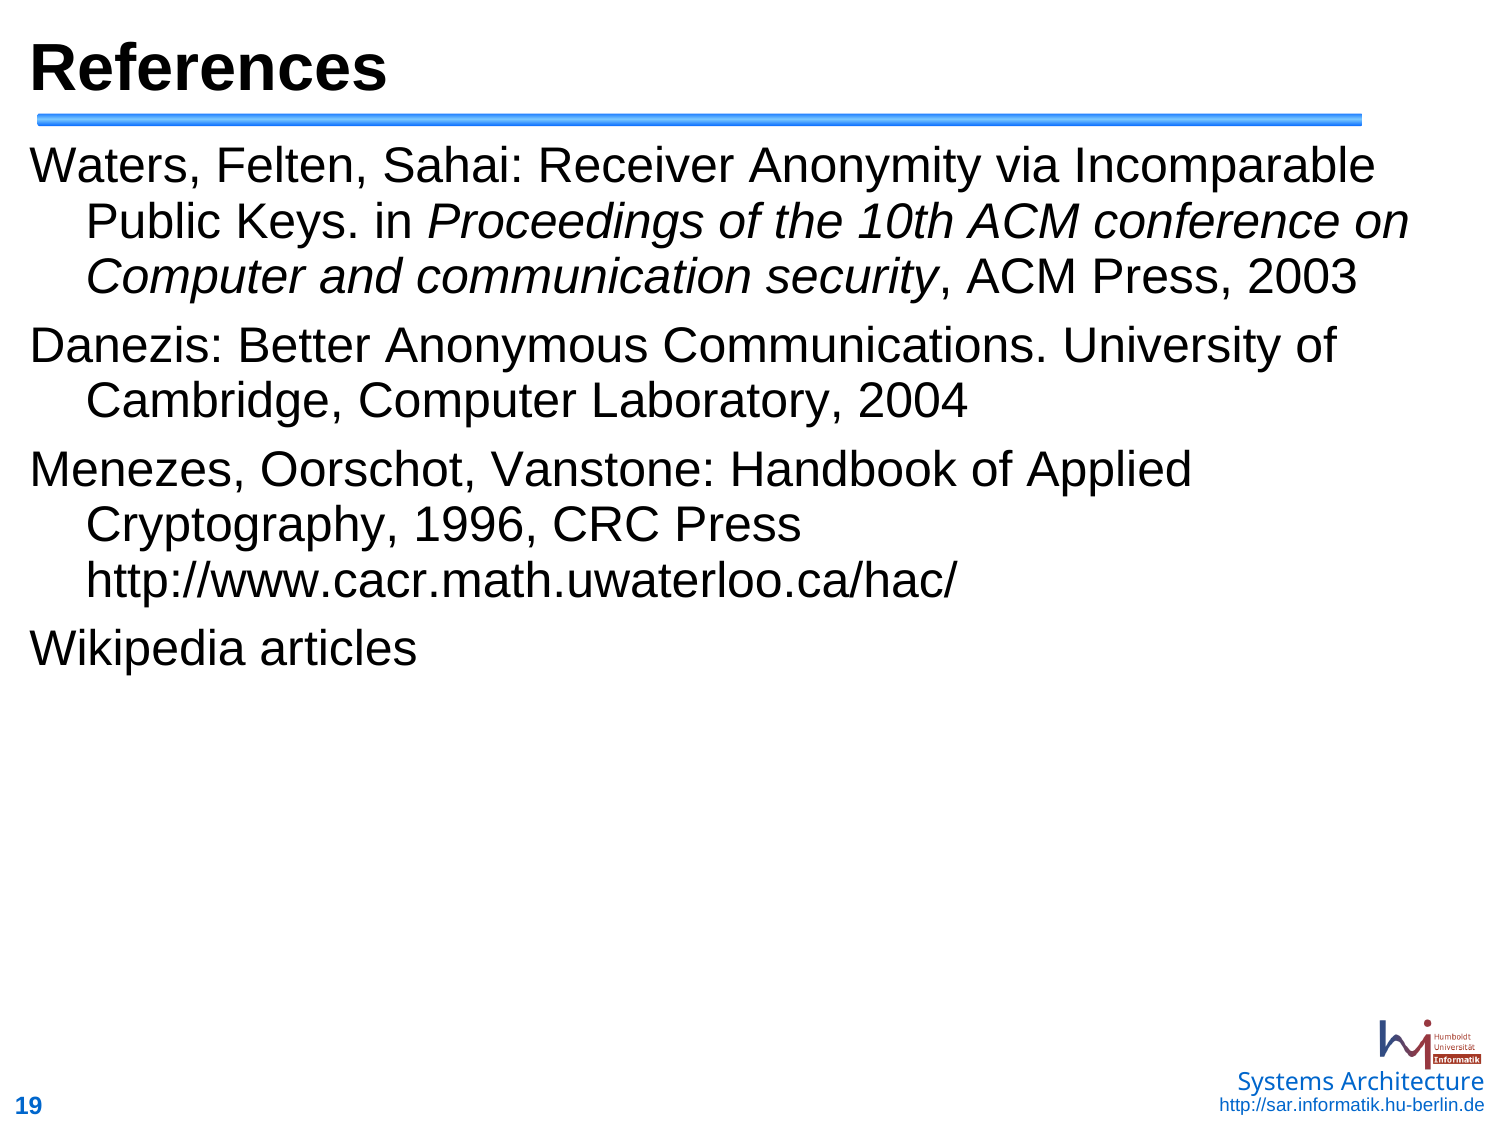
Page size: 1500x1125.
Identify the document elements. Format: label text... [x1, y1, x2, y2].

picture [1376, 1059, 1483, 1071]
title References [29, 19, 1500, 115]
list Waters, Felten, Sahai: Receiver Anonymity via Incomparable Public Keys. in Proceedings of the 10th ACM conference on Computer and communication security, ACM Press, 2003 Danezis: Better Anonymous Communications. University of Cambridge, Computer Laboratory, 2004 Menezes, Oorschot, Vanstone: Handbook of Applied Cryptography, 1996, CRC Press http://www.cacr.math.uwaterloo.ca/hac/ Wikipedia articles [29, 137, 1500, 1059]
